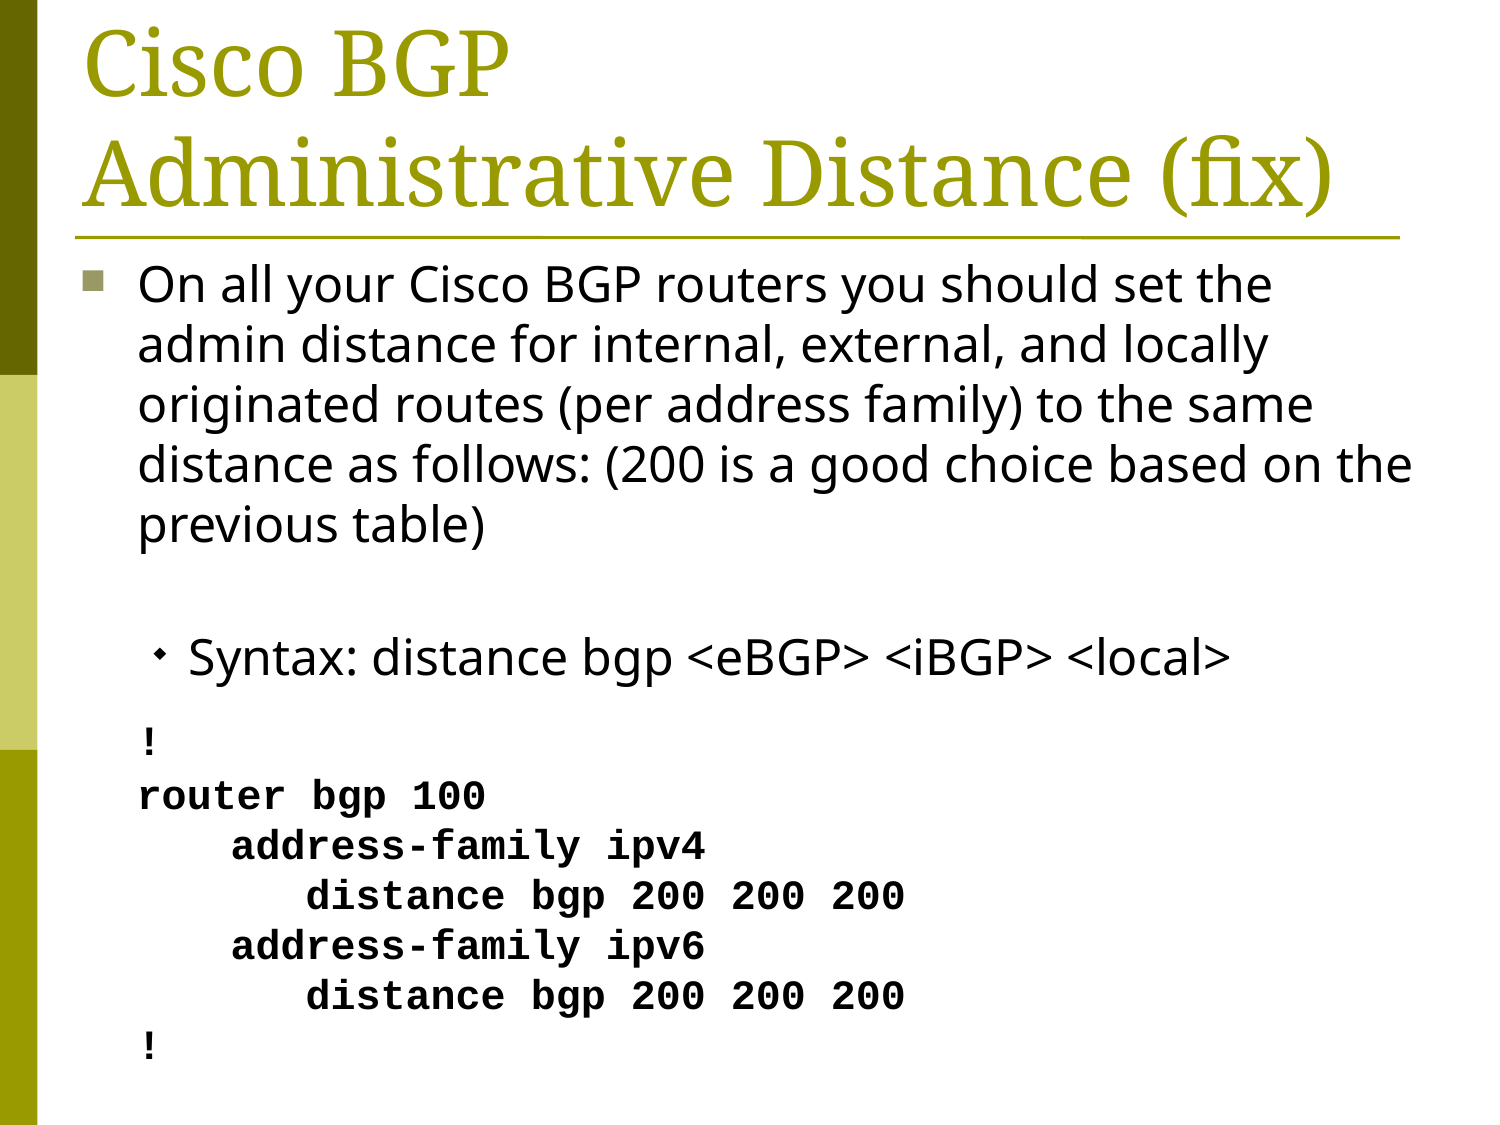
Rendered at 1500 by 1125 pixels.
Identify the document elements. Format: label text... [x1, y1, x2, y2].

subtitle On all your Cisco BGP routers you should set the admin distance for internal, external, and locally originated routes (per address family) to the same distance as follows: (200 is a good choice based on the previous table) Syntax: distance bgp <eBGP> <iBGP> <local> ! router bgp 100 address-family ipv4 distance bgp 200 200 200 address-family ipv6 distance bgp 200 200 200 ! [75, 244, 1425, 988]
title Cisco BGP Administrative Distance (fix) [75, 45, 1425, 233]
